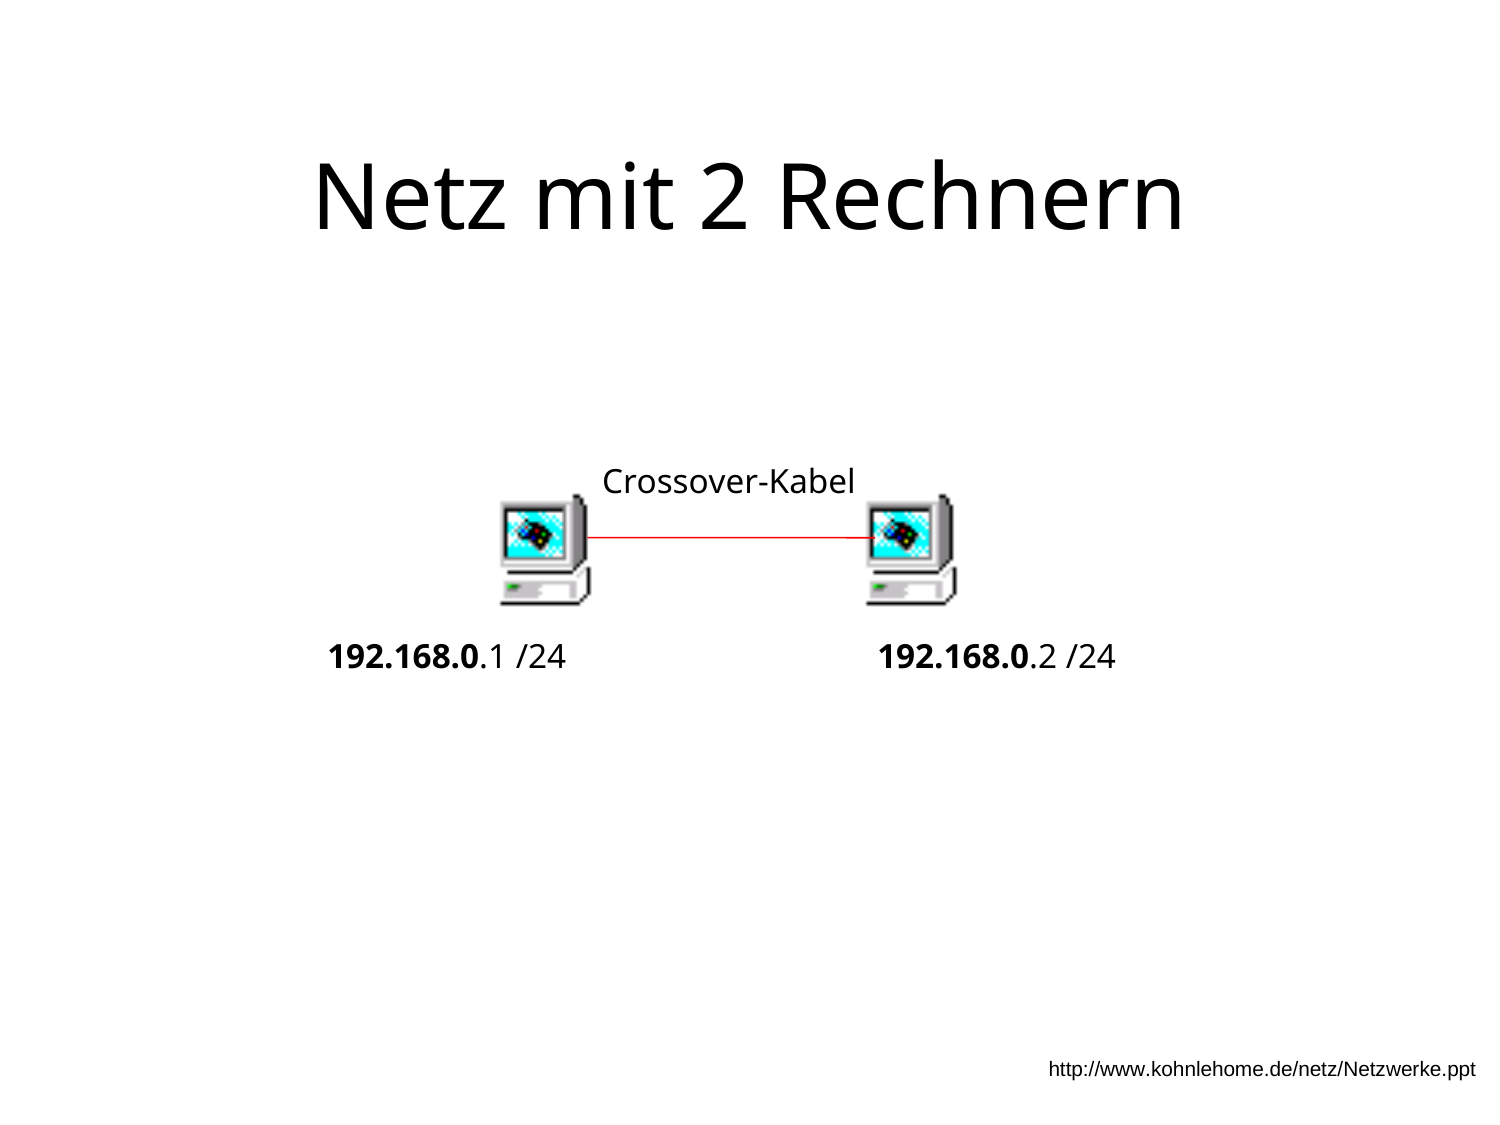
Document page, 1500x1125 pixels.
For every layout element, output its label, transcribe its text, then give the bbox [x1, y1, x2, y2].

text_box Crossover-Kabel [587, 449, 872, 511]
text_box 192.168.0.1 /24 [312, 624, 582, 686]
title Netz mit 2 Rechnern [112, 99, 1388, 288]
picture [412, 437, 1075, 724]
text_box 192.168.0.2 /24 [862, 624, 1132, 686]
